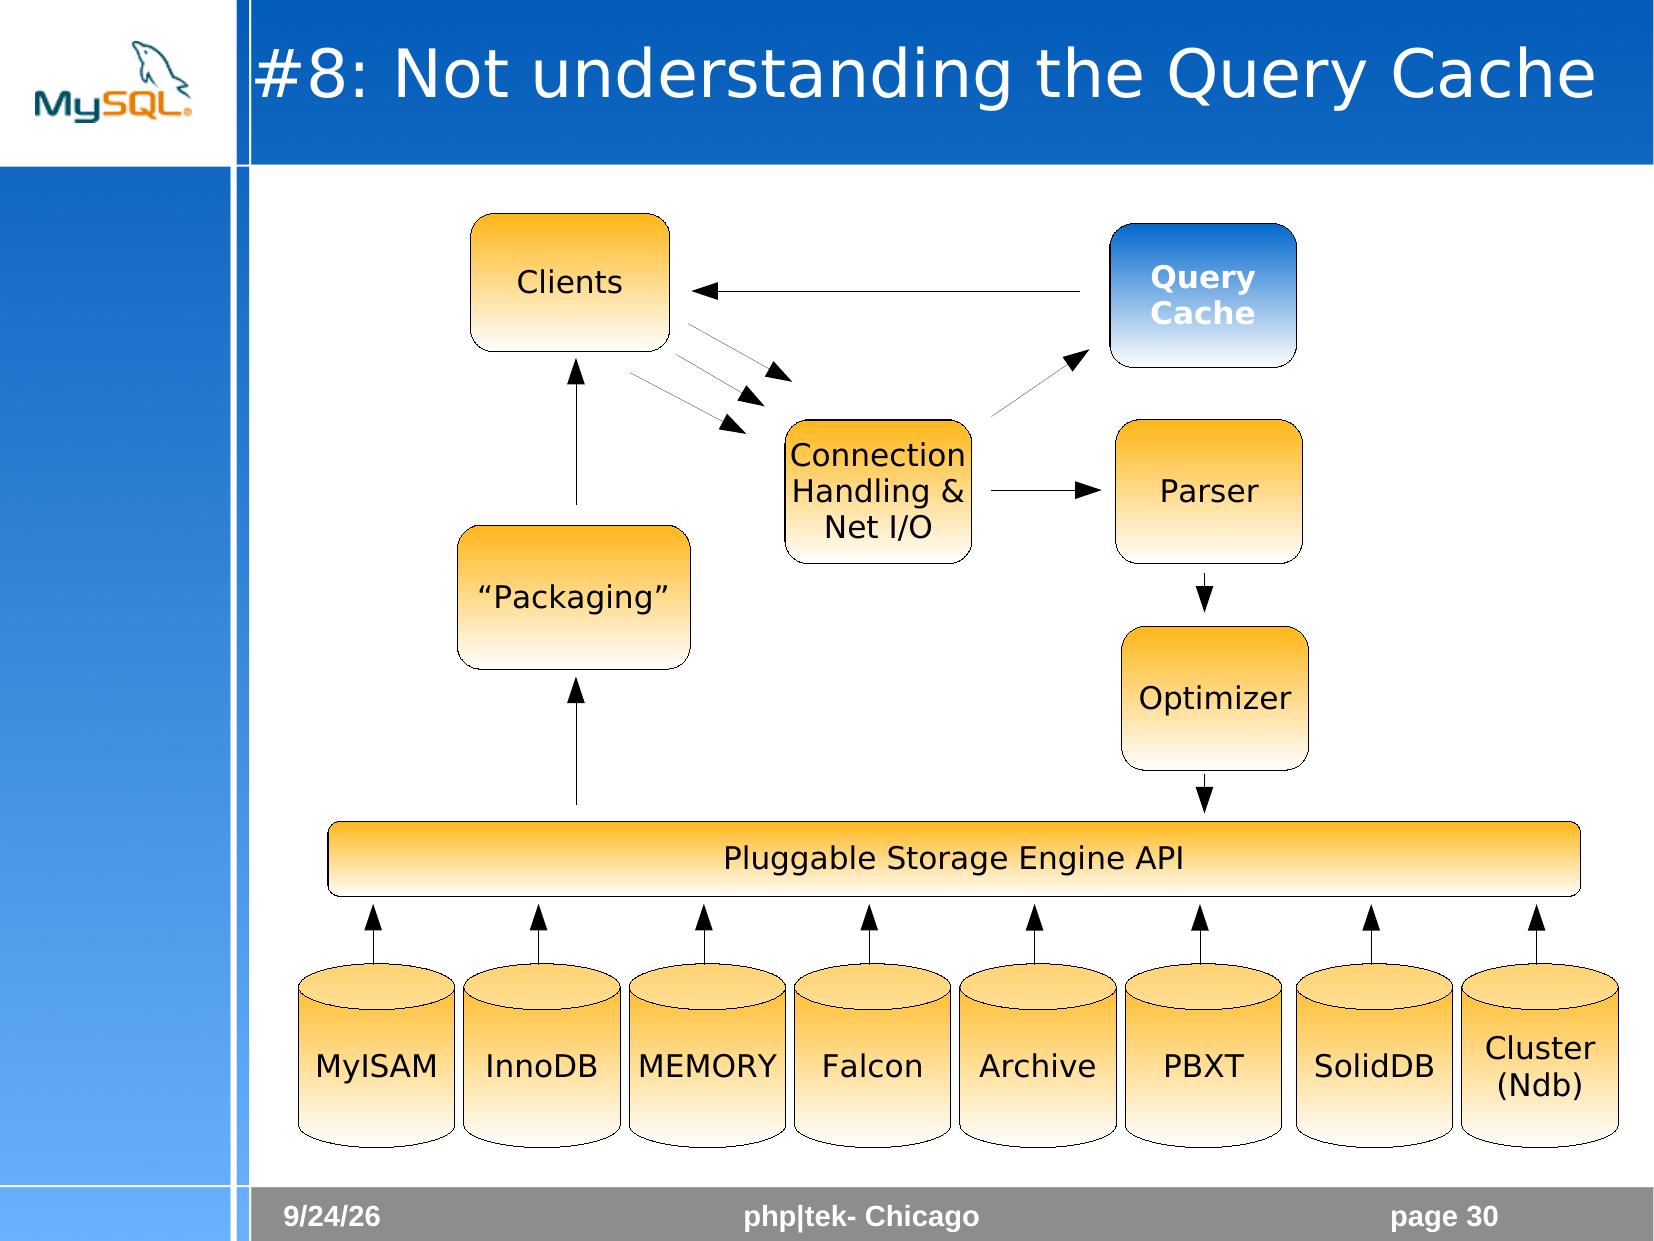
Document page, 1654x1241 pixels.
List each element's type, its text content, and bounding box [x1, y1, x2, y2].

text_box Parser [1115, 419, 1303, 564]
title #8: Not understanding the Query Cache [250, 11, 1627, 137]
text_box InnoDB [463, 988, 621, 1148]
text_box Query Cache [1109, 223, 1297, 368]
text_box “Packaging” [457, 525, 691, 670]
text_box Cluster (Ndb) [1461, 988, 1619, 1148]
text_box Optimizer [1121, 626, 1309, 771]
text_box Connection Handling & Net I/O [784, 419, 972, 564]
text_box SolidDB [1296, 990, 1453, 1148]
text_box Falcon [794, 990, 951, 1148]
text_box MyISAM [298, 990, 455, 1148]
text_box PBXT [1125, 990, 1282, 1148]
text_box Pluggable Storage Engine API [327, 821, 1581, 897]
text_box MEMORY [629, 990, 786, 1148]
picture [35, 41, 192, 123]
text_box Archive [959, 988, 1117, 1148]
picture [0, 0, 1654, 1241]
text_box Clients [470, 213, 670, 352]
